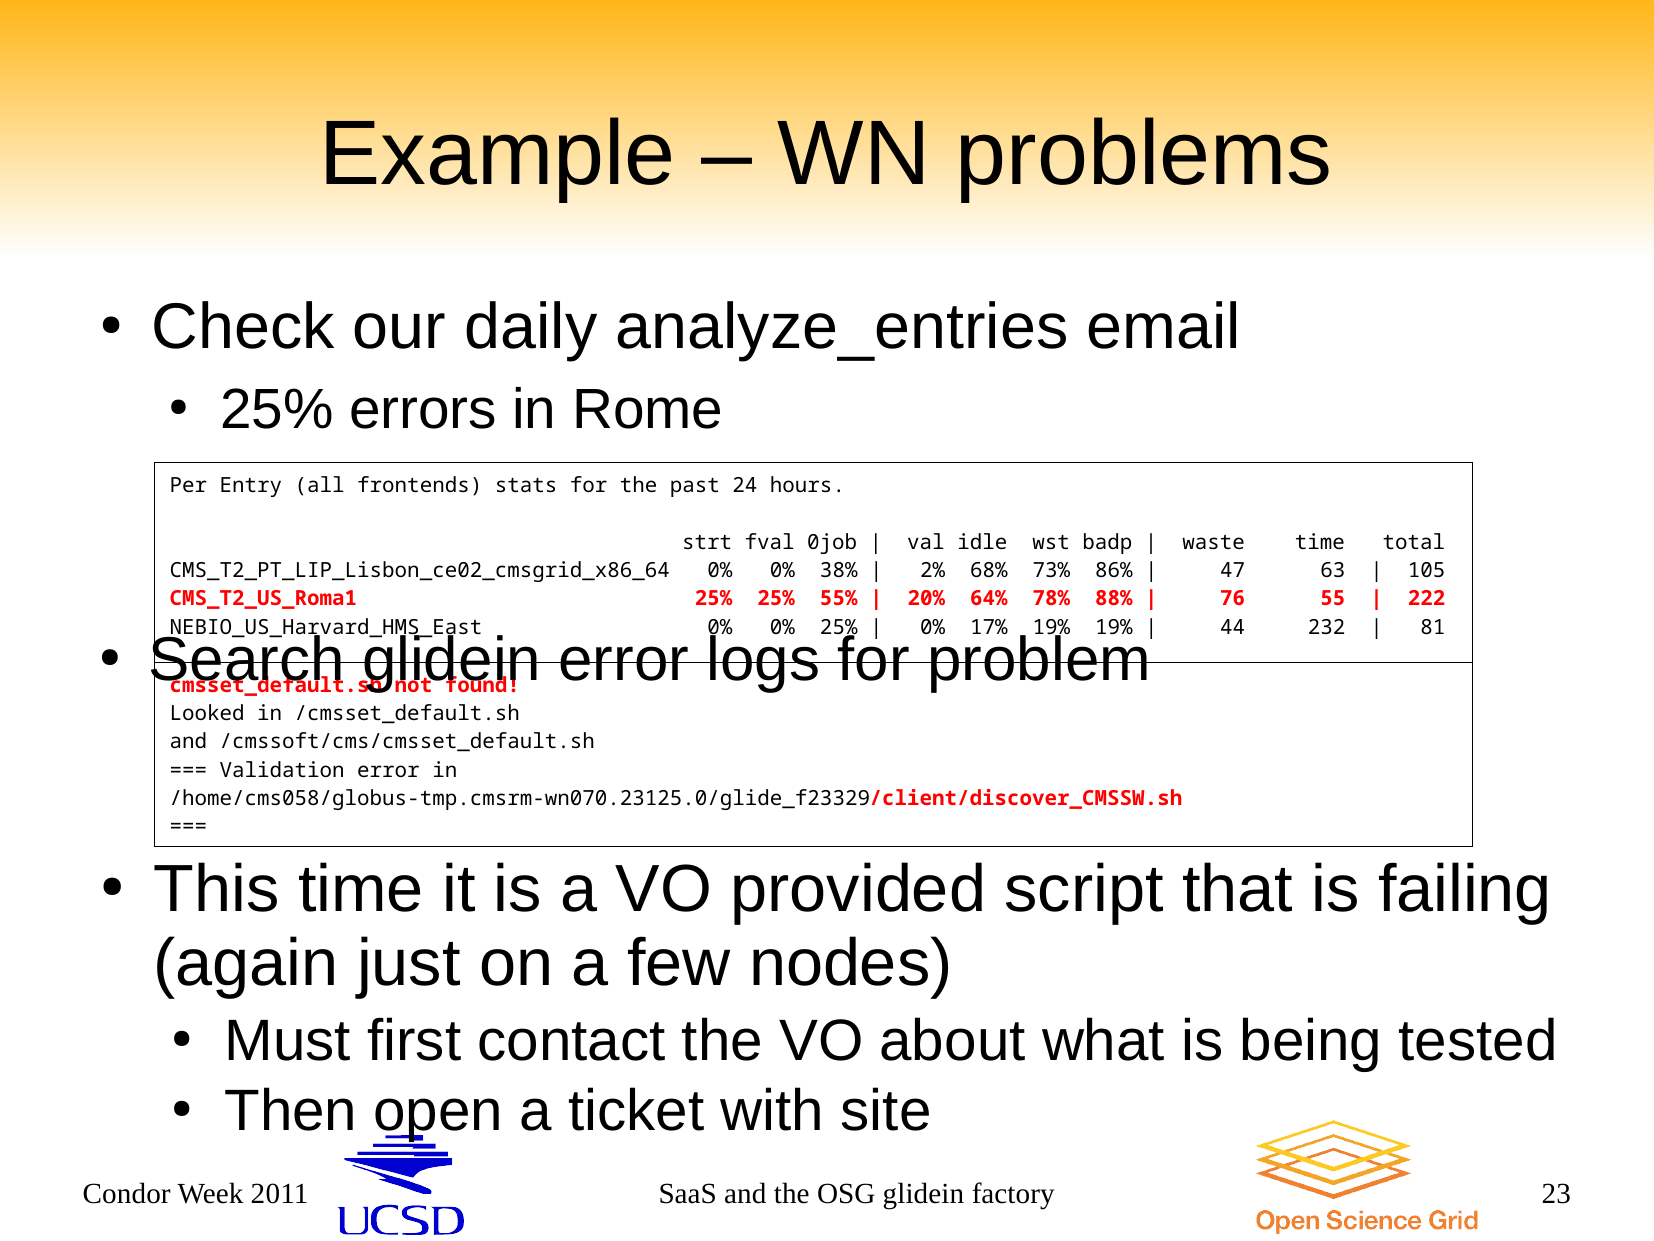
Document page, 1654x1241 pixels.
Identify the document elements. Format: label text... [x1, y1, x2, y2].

title Example – WN problems [82, 49, 1571, 257]
list Search glidein error logs for problem [82, 623, 1571, 694]
text_box cmsset_default.sh not found! Looked in /cmsset_default.sh and /cmssoft/cms/cmsset_default.sh === Validation error in /home/cms058/globus-tmp.cmsrm-wn070.23125.0/glide_f23329/client/discover_CMSSW.sh === [154, 694, 1473, 847]
text_box Per Entry (all frontends) stats for the past 24 hours. strt fval 0job | val idle wst badp | waste time total CMS_T2_PT_LIP_Lisbon_ce02_cmsgrid_x86_64 0% 0% 38% | 2% 68% 73% 86% | 47 63 | 105 CMS_T2_US_Roma1 25% 25% 55% | 20% 64% 78% 88% | 76 55 | 222 NEBIO_US_Harvard_HMS_East 0% 0% 25% | 0% 17% 19% 19% | 44 232 | 81 [154, 462, 1473, 623]
picture [1255, 1204, 1478, 1234]
picture [337, 1204, 464, 1235]
list This time it is a VO provided script that is failing (again just on a few nodes) Must first contact the VO about what is being tested Then open a ticket with site [82, 850, 1595, 1204]
list Check our daily analyze_entries email 25% errors in Rome [82, 290, 1571, 441]
